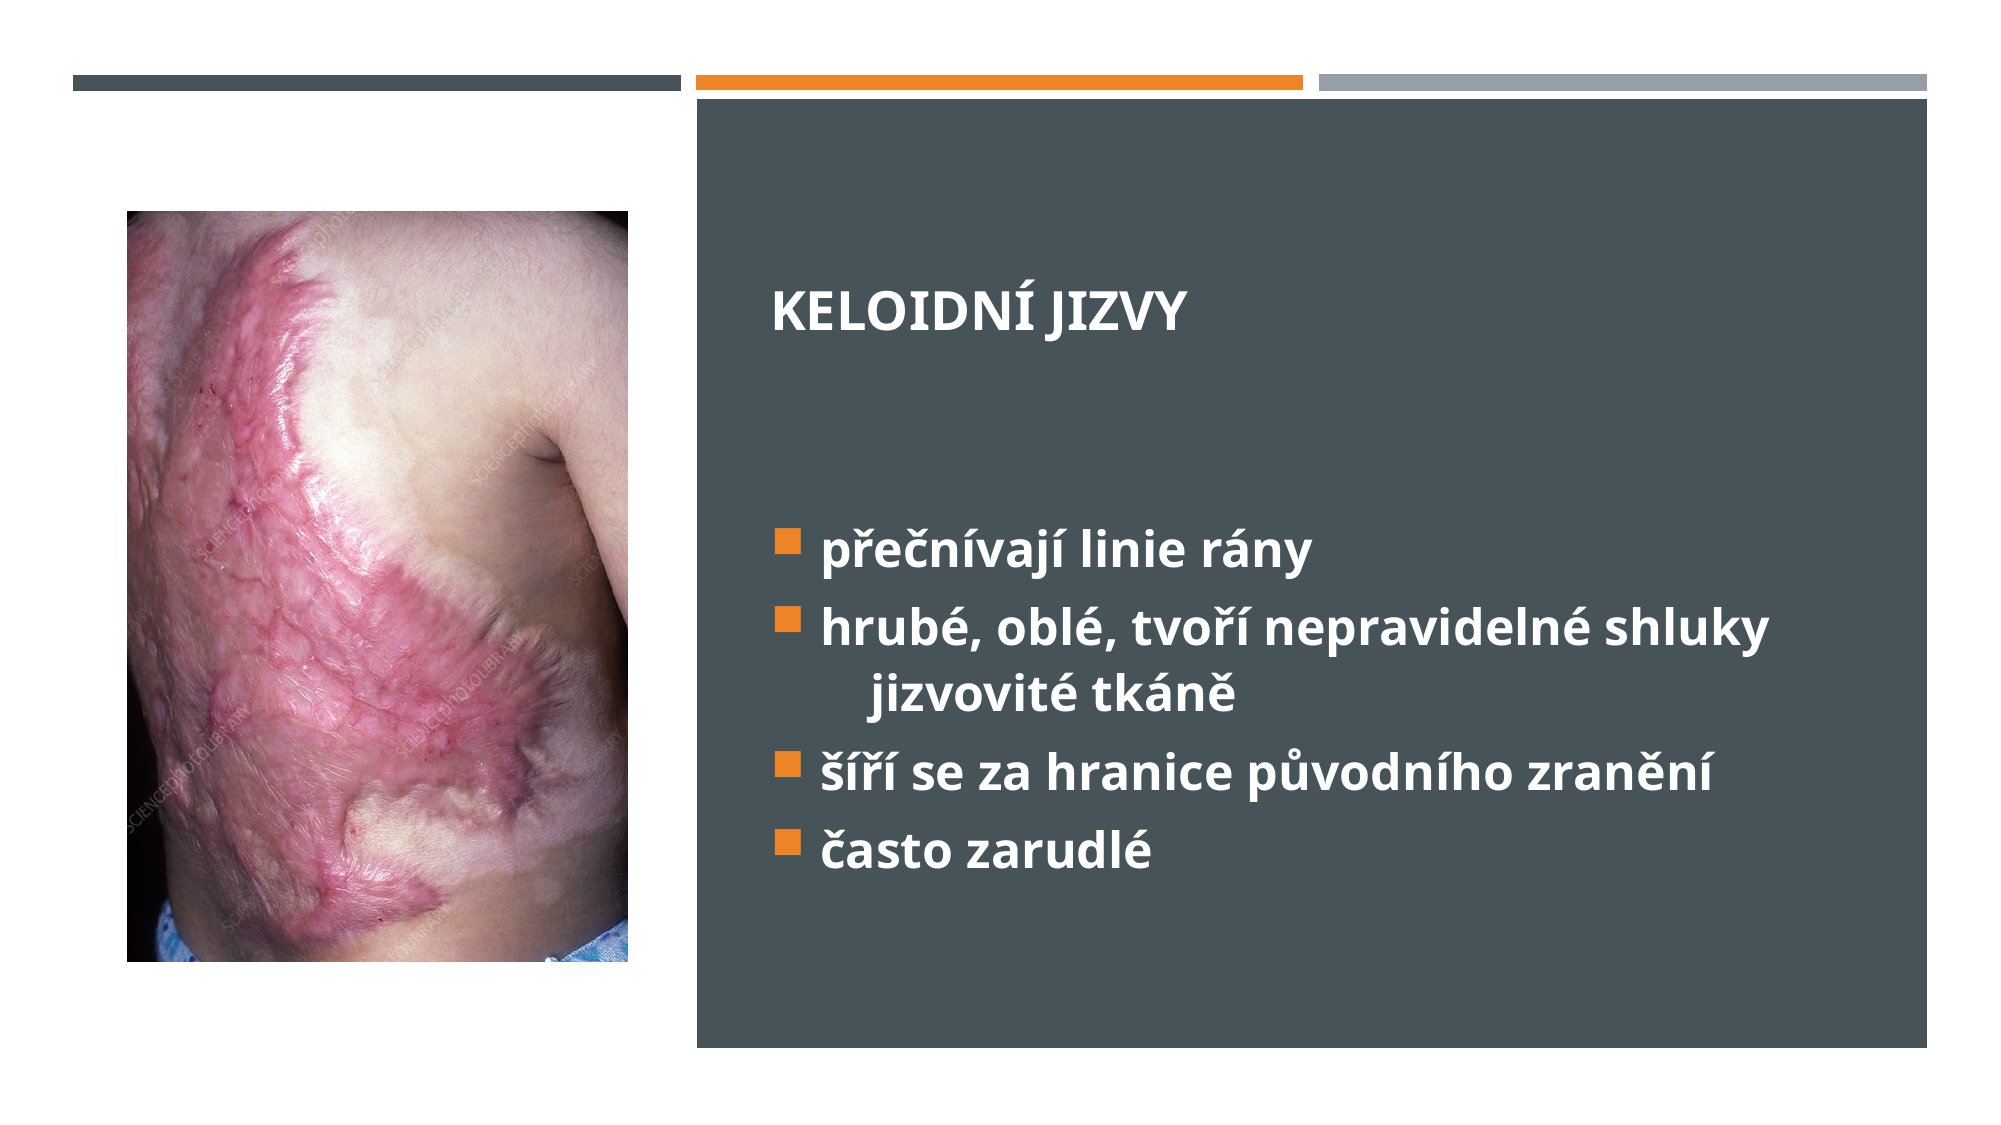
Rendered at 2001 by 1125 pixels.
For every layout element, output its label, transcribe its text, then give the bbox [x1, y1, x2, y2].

text_box [0, 0, 2000, 1125]
picture [127, 211, 628, 962]
title KELOIDNÍ JIZVY [755, 153, 1848, 349]
list přečnívají linie rány hrubé, oblé, tvoří nepravidelné shluky jizvovité tkáně šíří se za hranice původního zranění často zarudlé [755, 383, 1848, 1007]
